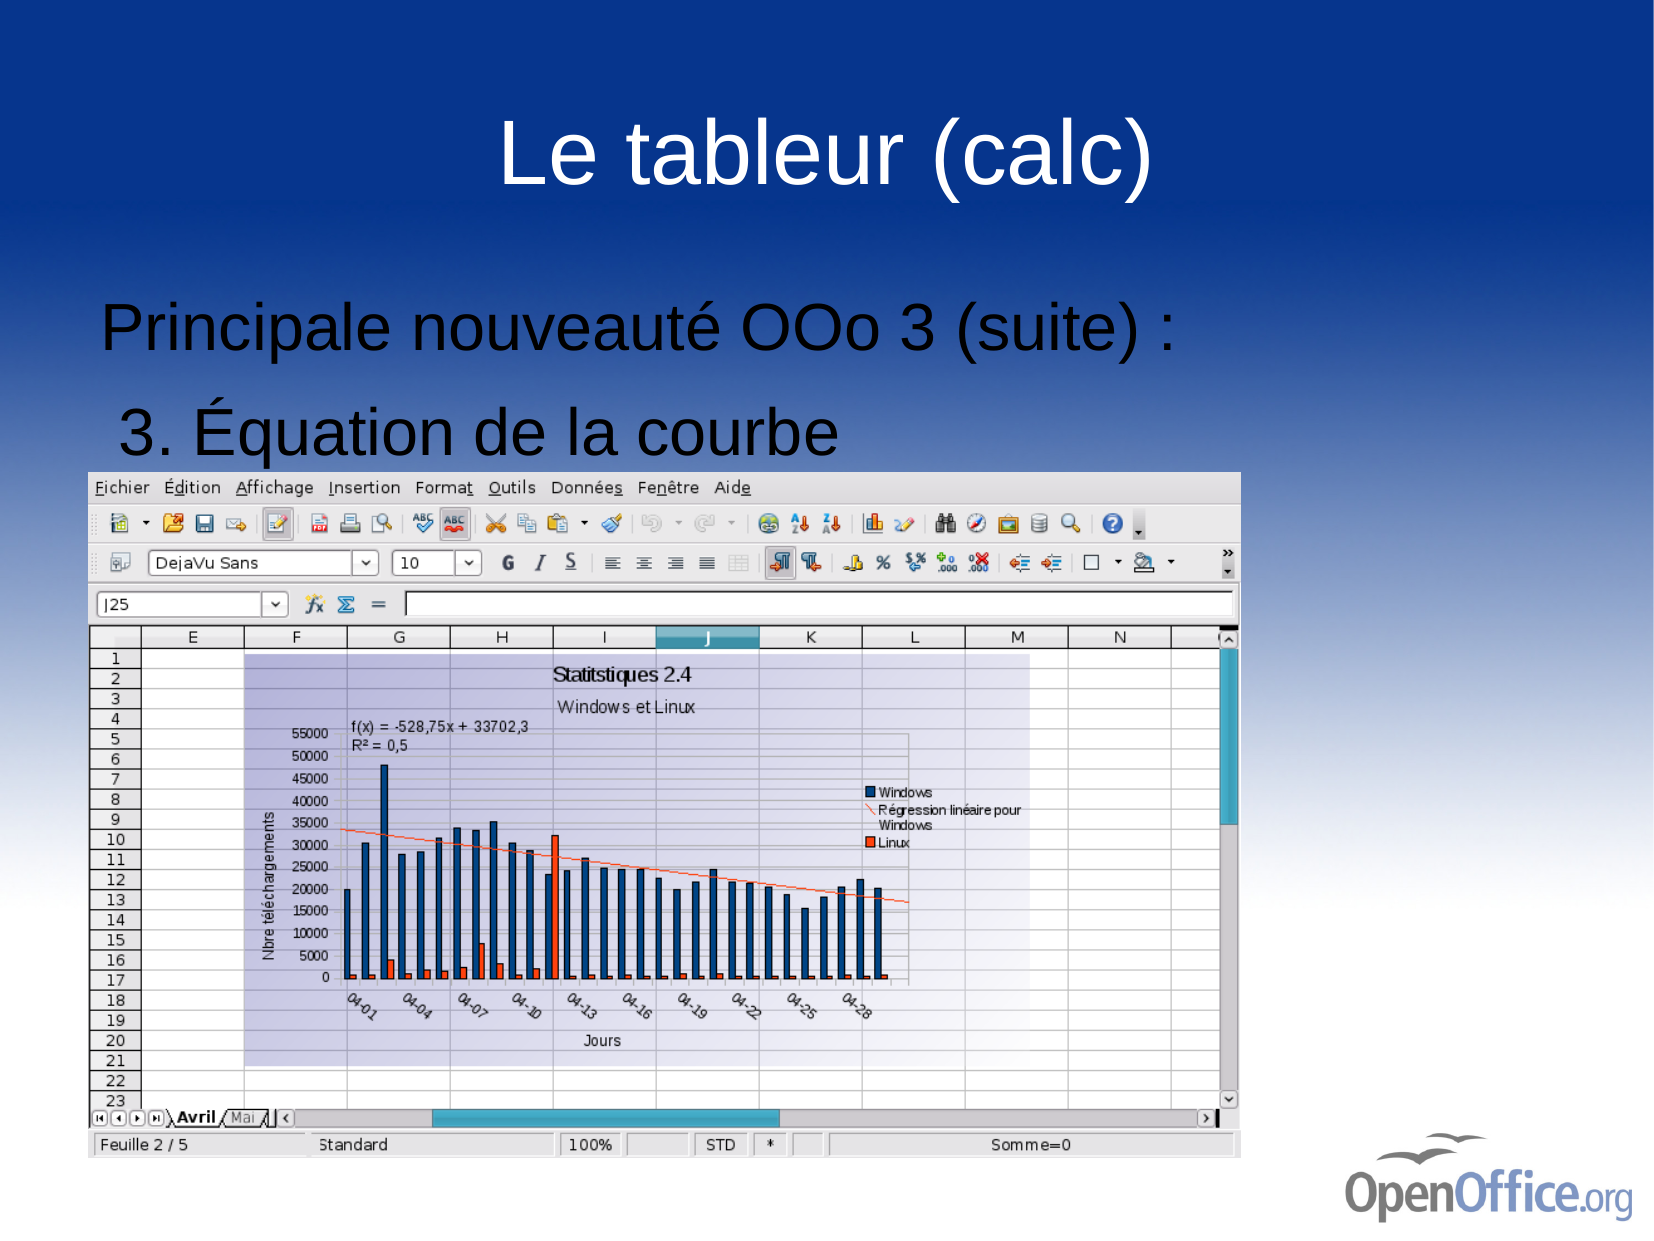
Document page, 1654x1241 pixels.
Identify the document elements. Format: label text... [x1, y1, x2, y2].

list Principale nouveauté OOo 3 (suite) : 3. Équation de la courbe [82, 290, 1571, 739]
title Le tableur (calc) [82, 49, 1571, 257]
picture [0, 0, 1654, 1241]
